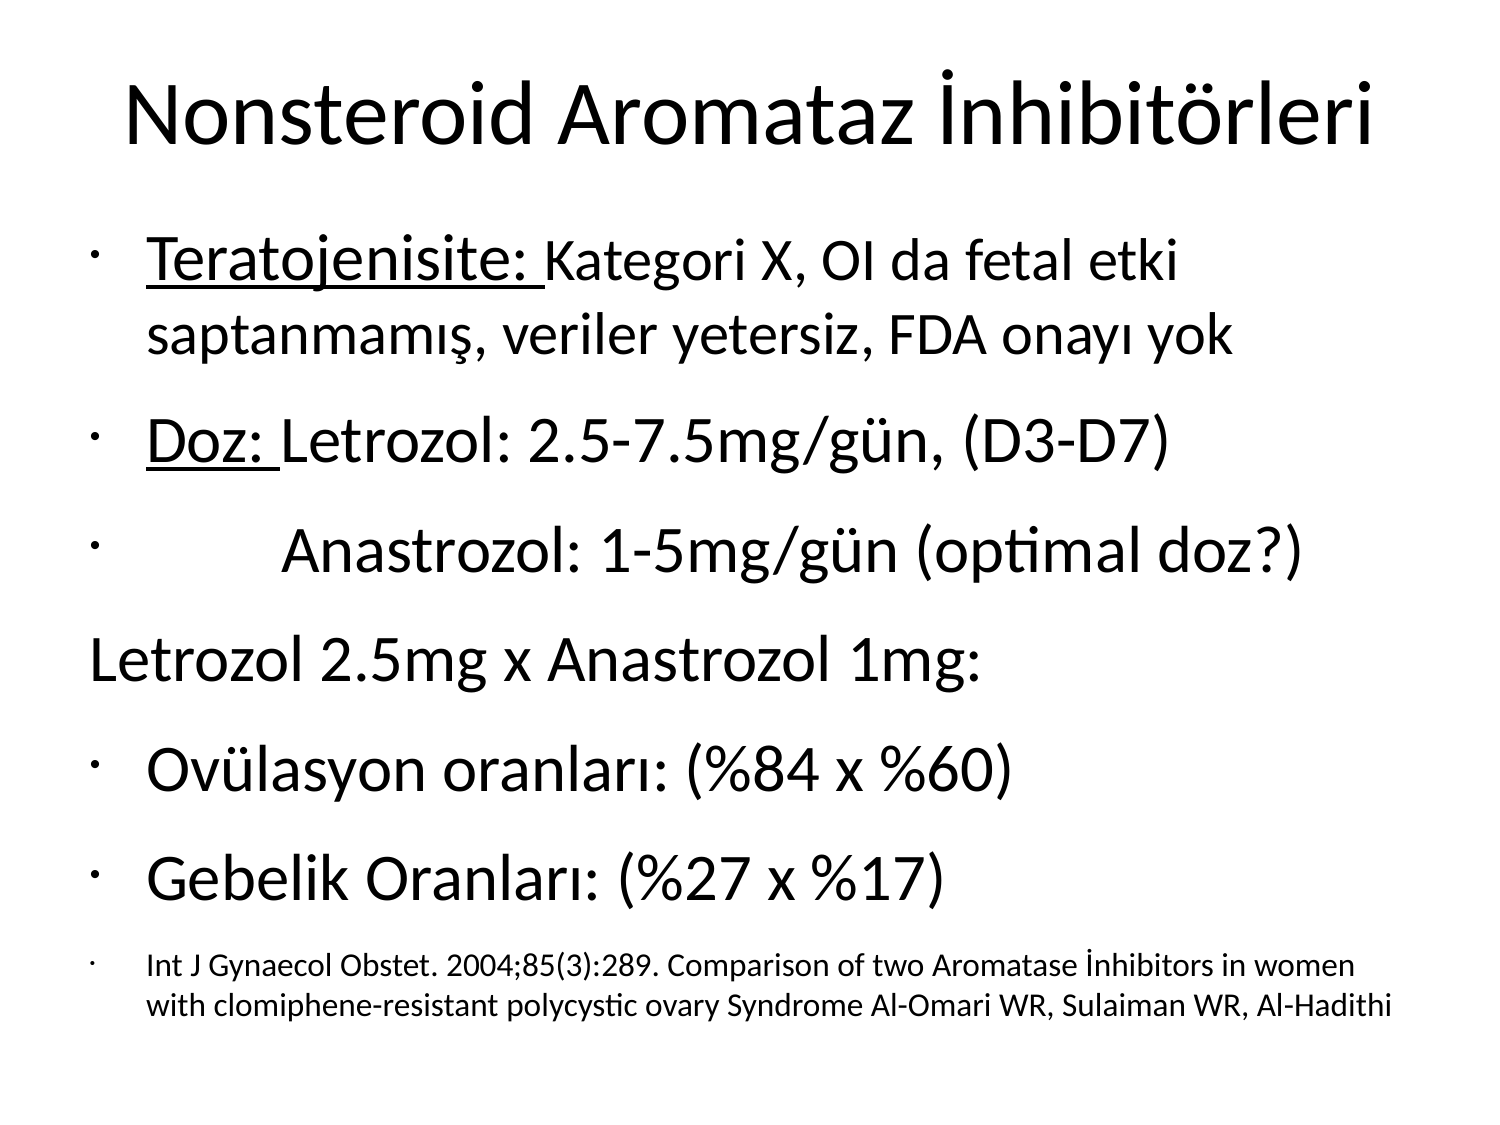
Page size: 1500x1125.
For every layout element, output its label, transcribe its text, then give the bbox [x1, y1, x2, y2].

list Teratojenisite: Kategori X, OI da fetal etki saptanmamış, veriler yetersiz, FDA onayı yok Doz: Letrozol: 2.5-7.5mg/gün, (D3-D7) Anastrozol: 1-5mg/gün (optimal doz?) Letrozol 2.5mg x Anastrozol 1mg: Ovülasyon oranları: (%84 x %60) Gebelik Oranları: (%27 x %17) Int J Gynaecol Obstet. 2004;85(3):289. Comparison of two Aromatase İnhibitors in women with clomiphene-resistant polycystic ovary Syndrome Al-Omari WR, Sulaiman WR, Al-Hadithi [75, 206, 1425, 1034]
title Nonsteroid Aromataz İnhibitörleri [75, 45, 1425, 206]
